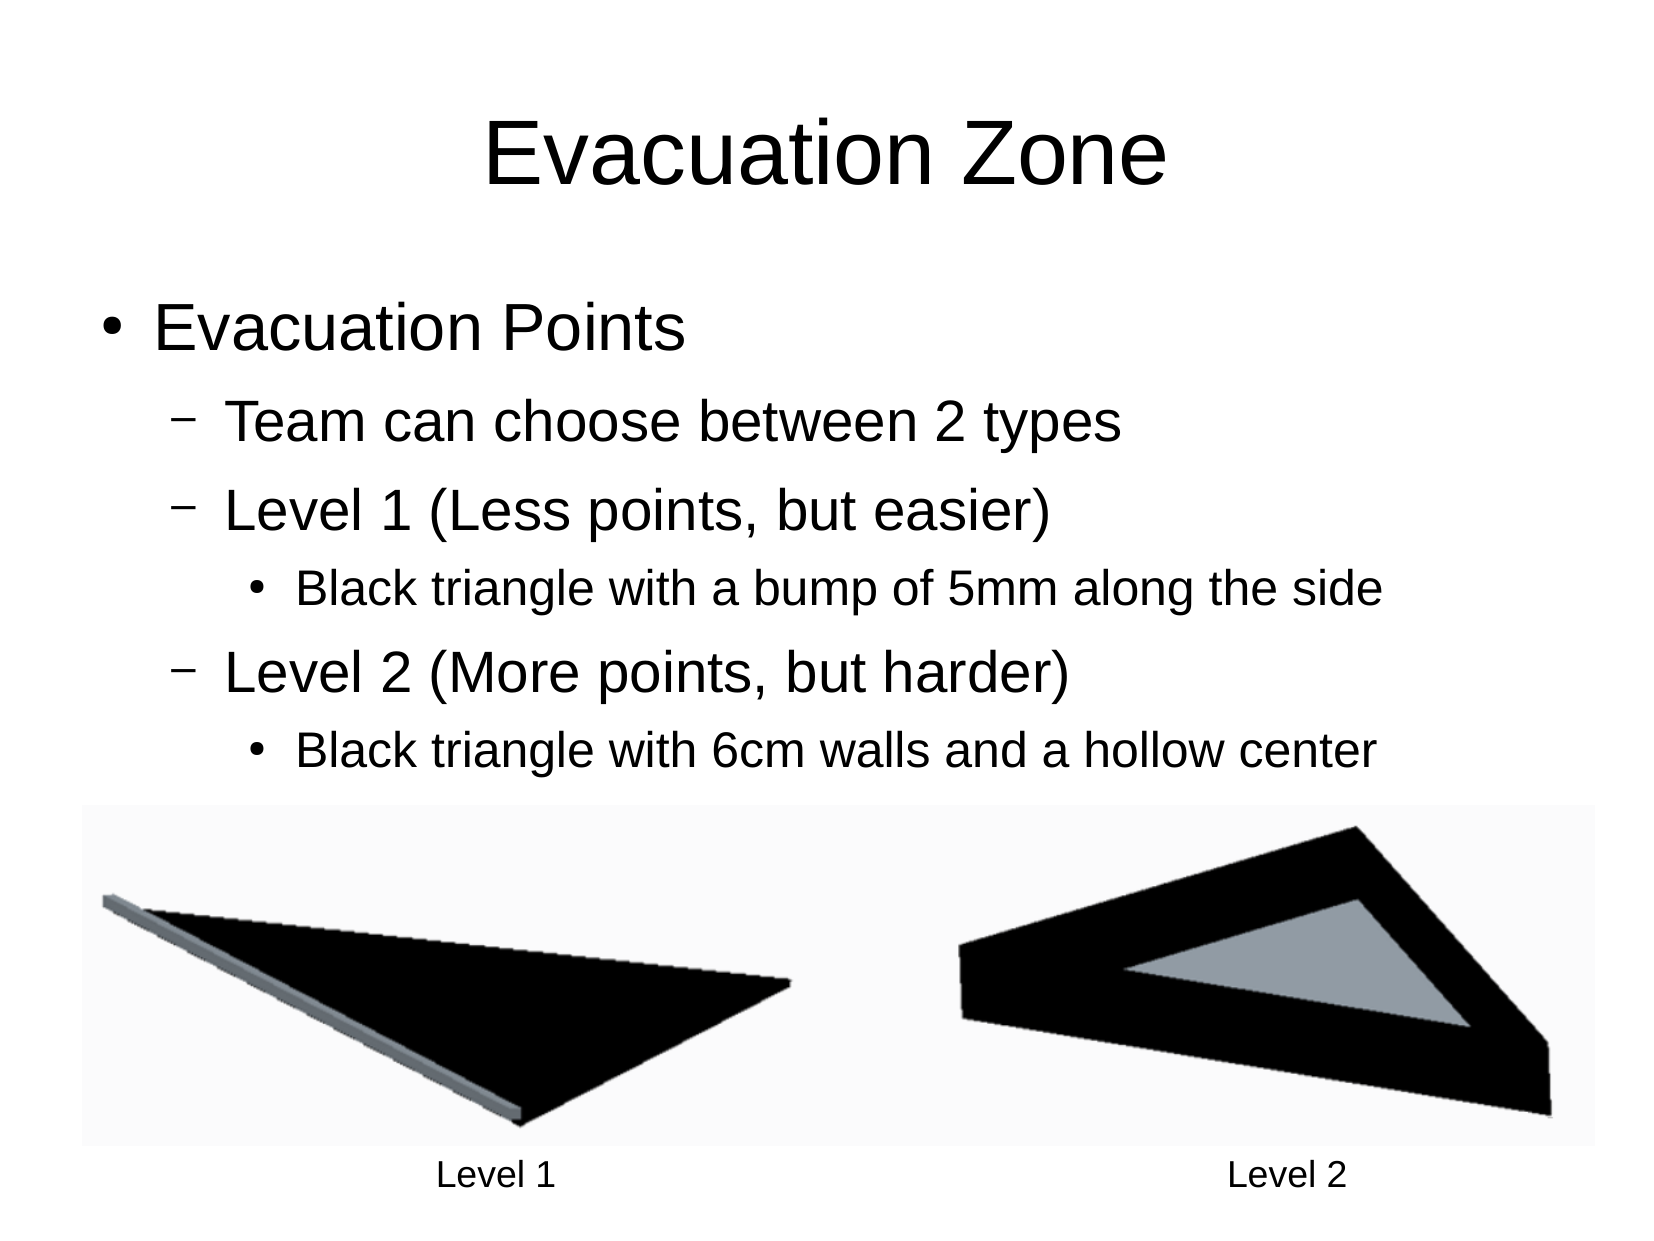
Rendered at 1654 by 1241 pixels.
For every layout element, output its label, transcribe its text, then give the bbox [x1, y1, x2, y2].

title Evacuation Zone [82, 49, 1571, 257]
text_box Level 1 [307, 1145, 686, 1203]
text_box Level 2 [1098, 1145, 1477, 1203]
list Evacuation Points Team can choose between 2 types Level 1 (Less points, but easier) Black triangle with a bump of 5mm along the side Level 2 (More points, but harder) Black triangle with 6cm walls and a hollow center [82, 290, 1571, 805]
picture [82, 805, 1595, 1146]
